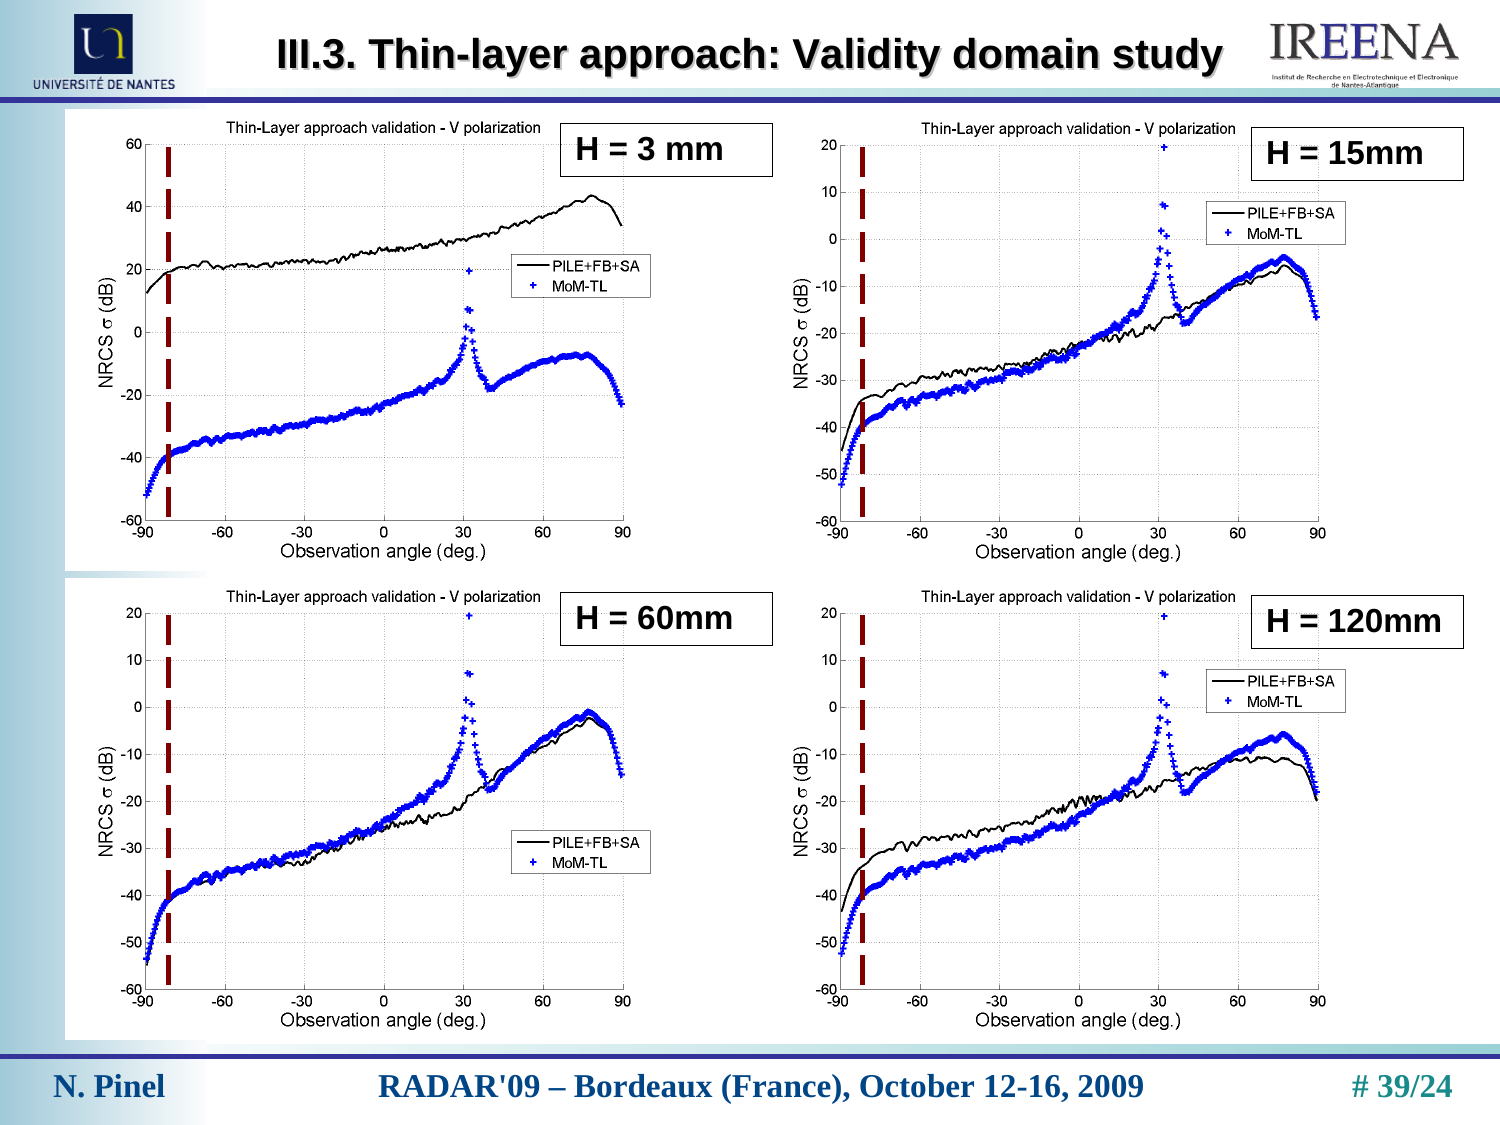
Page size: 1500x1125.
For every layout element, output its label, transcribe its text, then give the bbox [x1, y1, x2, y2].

text_box H = 60mm [560, 592, 773, 646]
picture [1426, 23, 1459, 89]
picture [29, 14, 178, 95]
text_box H = 3 mm [560, 123, 773, 177]
picture [65, 578, 681, 1040]
text_box H = 15mm [1251, 127, 1464, 181]
title III.3. Thin-layer approach: Validity domain study [75, 23, 1426, 103]
text_box H = 120mm [1251, 595, 1464, 649]
picture [760, 110, 1376, 572]
picture [65, 109, 681, 571]
picture [760, 578, 1376, 1040]
